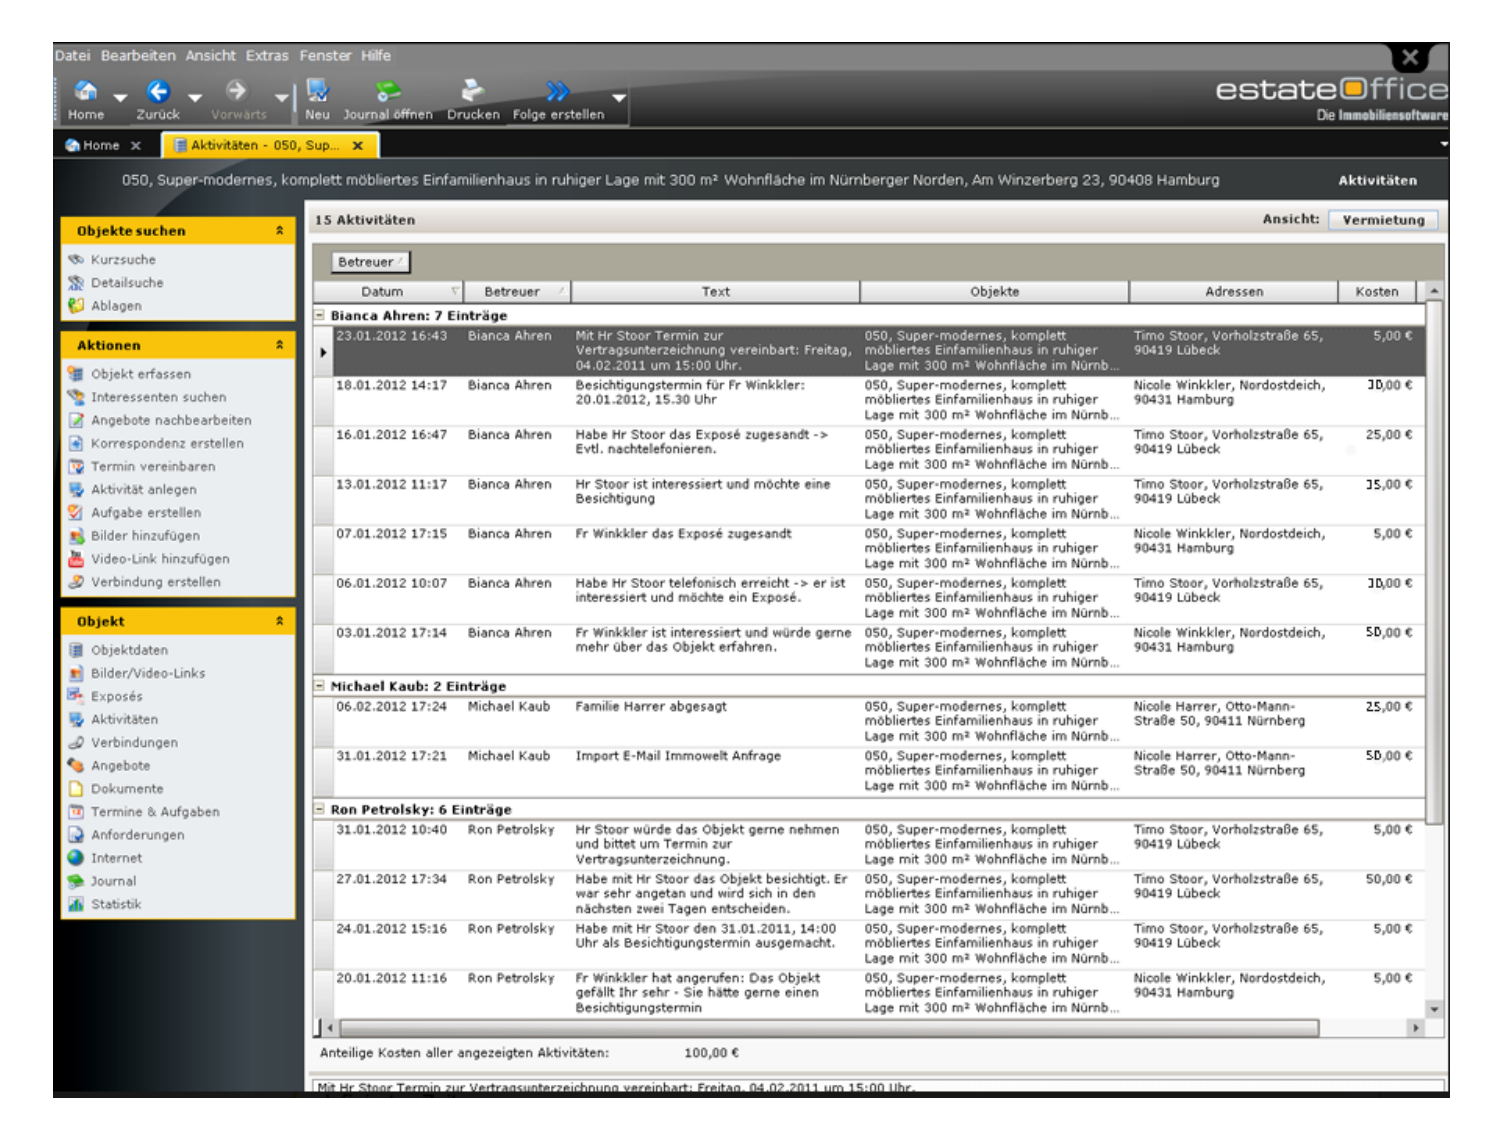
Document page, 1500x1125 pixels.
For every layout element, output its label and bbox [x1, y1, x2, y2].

picture [53, 42, 1450, 1098]
